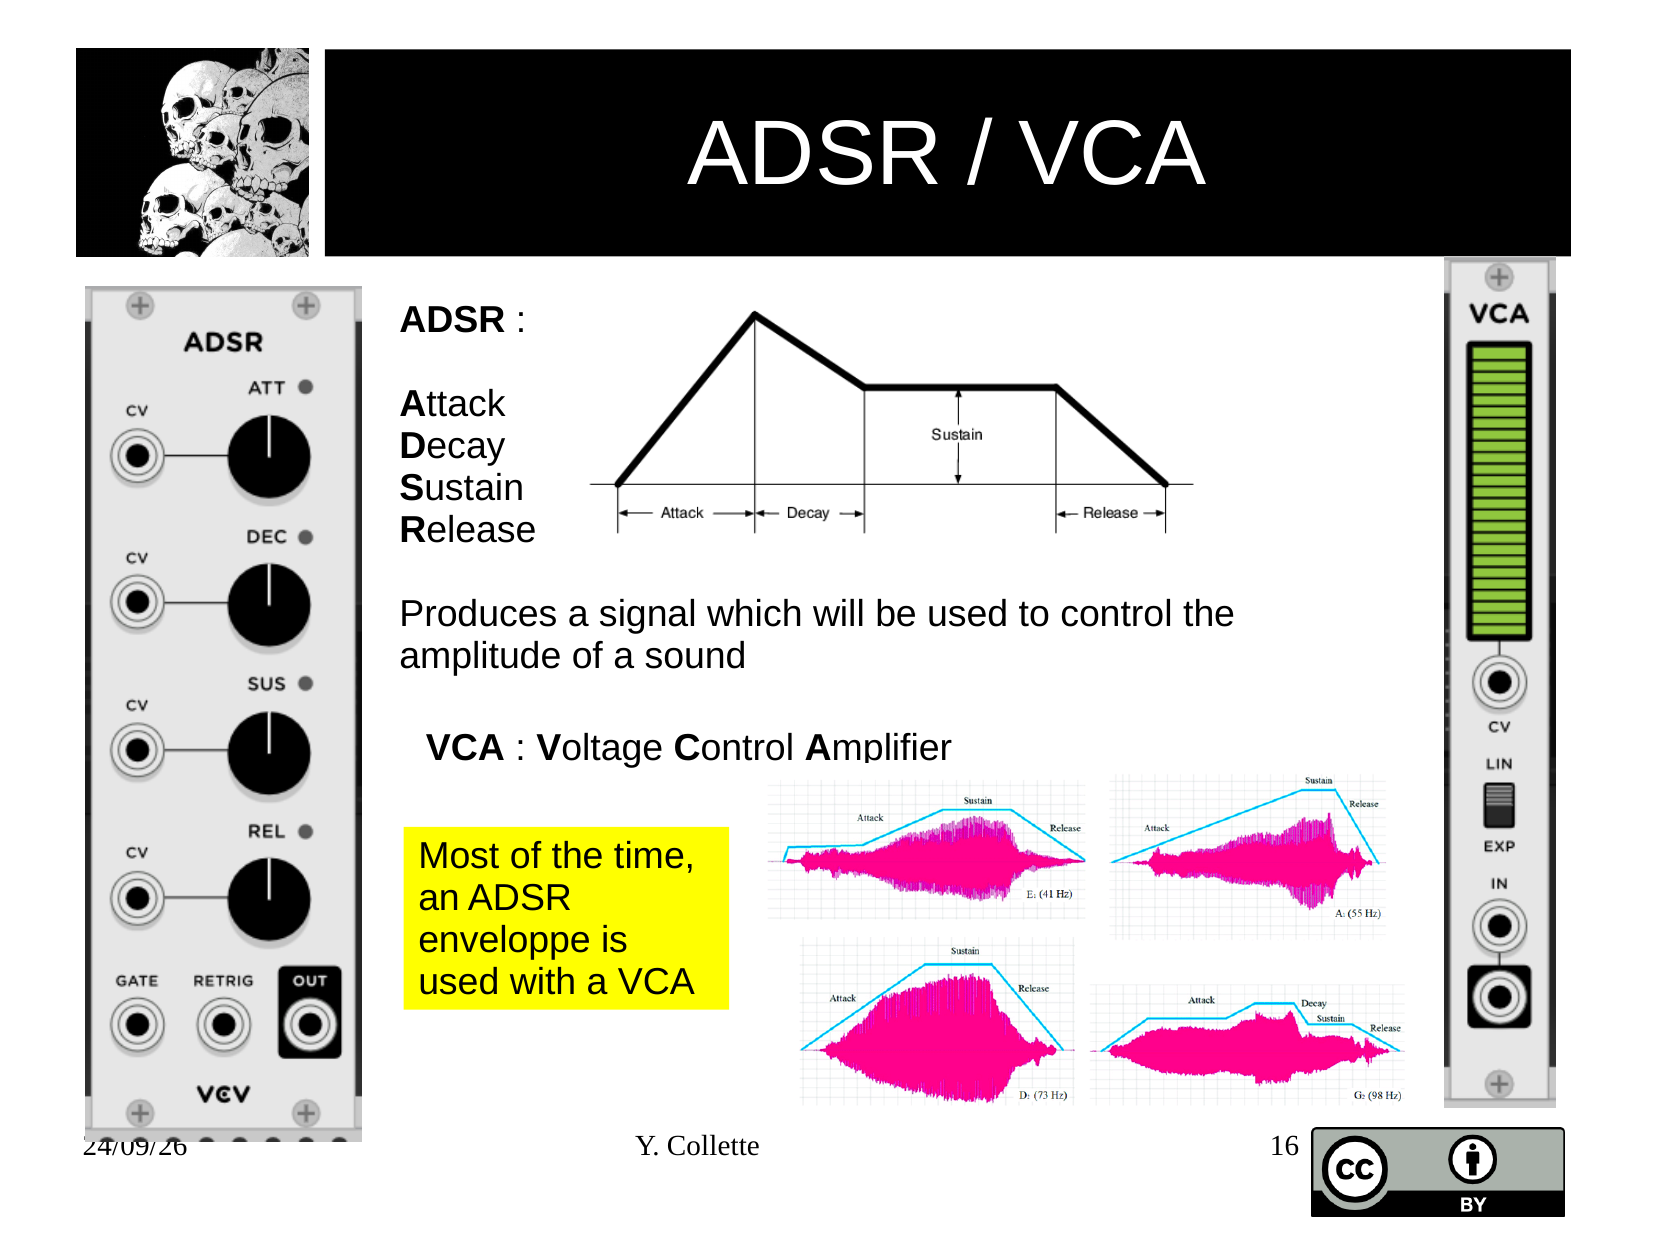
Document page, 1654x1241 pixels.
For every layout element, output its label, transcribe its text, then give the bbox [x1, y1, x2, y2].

picture [85, 286, 362, 1142]
text_box VCA : Voltage Control Amplifier [411, 718, 972, 776]
picture [571, 290, 1210, 551]
text_box ADSR : Attack Decay Sustain Release Produces a signal which will be used to control the amplitude of a sound [384, 290, 1414, 684]
picture [76, 48, 309, 257]
title ADSR / VCA [324, 49, 1571, 257]
text_box Most of the time, an ADSR enveloppe is used with a VCA [403, 826, 730, 1010]
picture [1444, 256, 1556, 1108]
picture [1311, 1127, 1565, 1217]
picture [759, 763, 1422, 1116]
